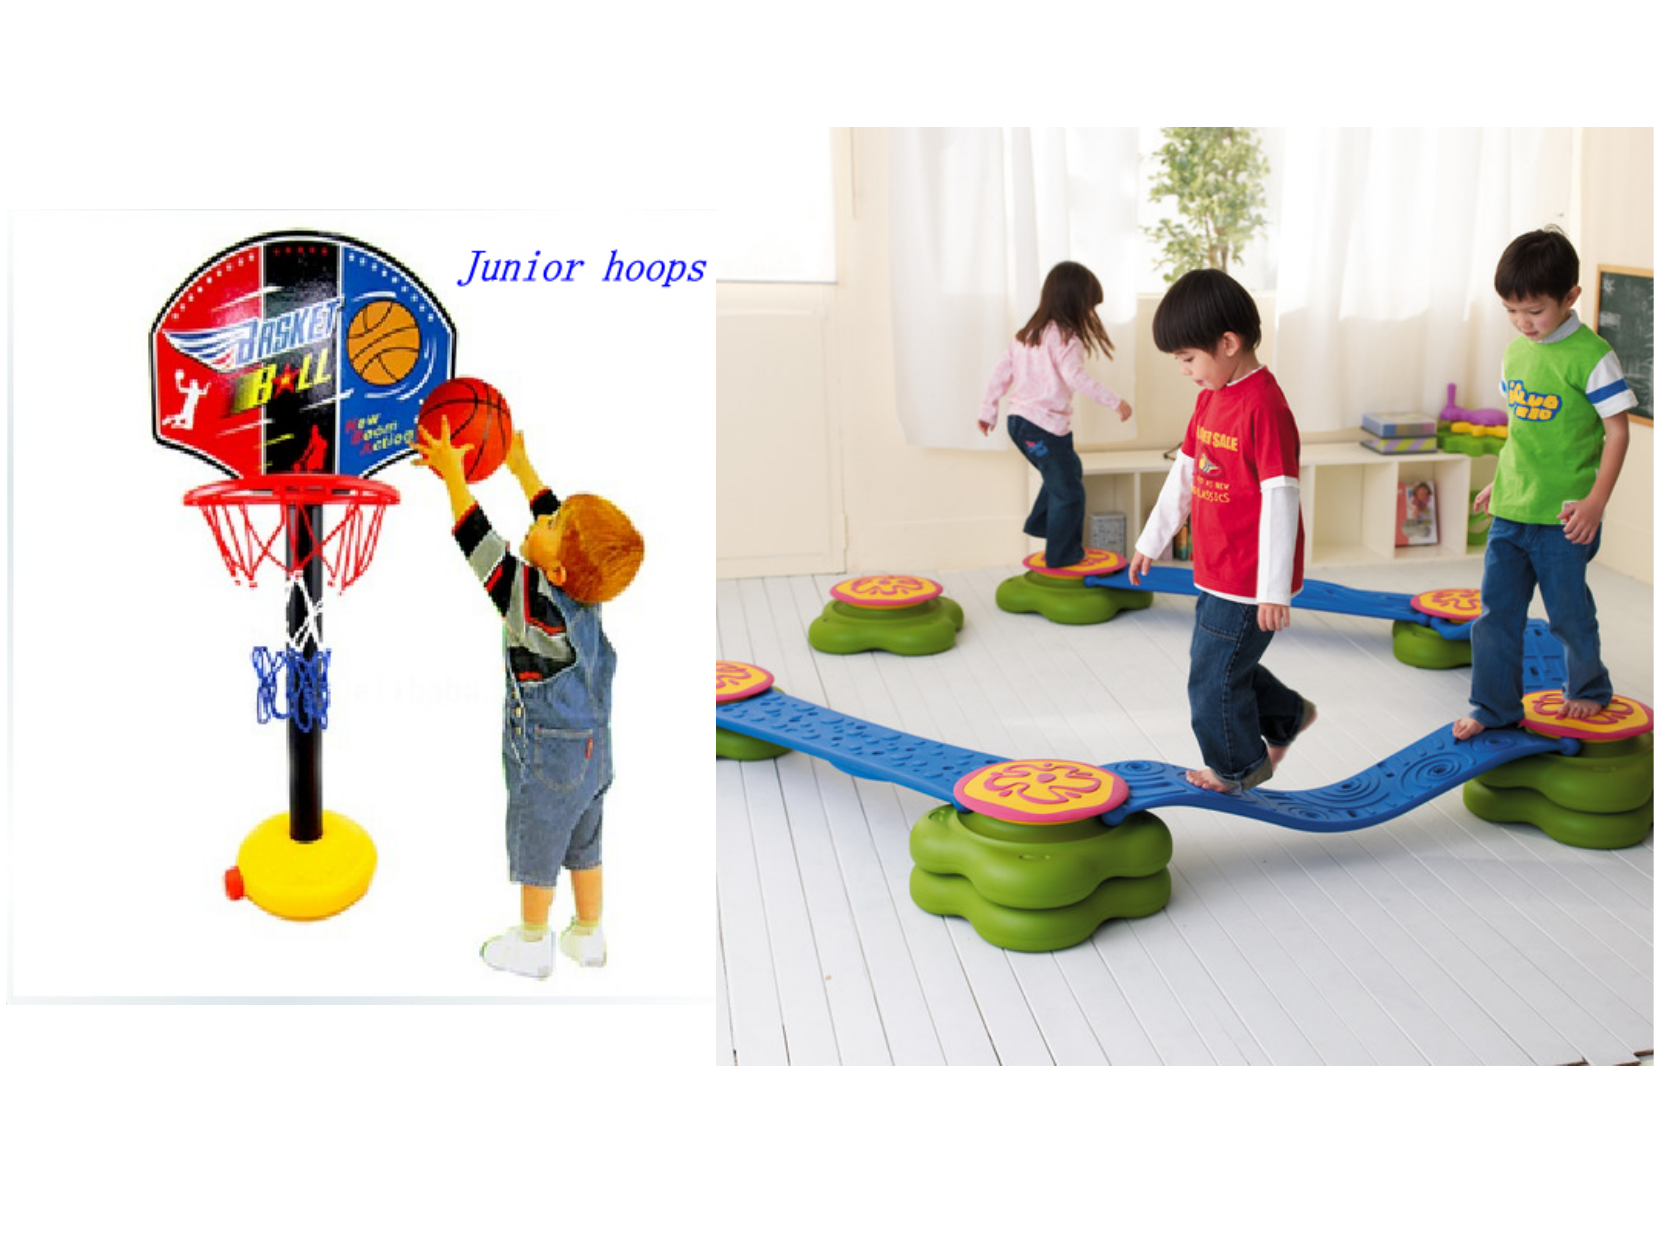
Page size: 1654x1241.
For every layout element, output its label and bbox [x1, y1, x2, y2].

picture [6, 127, 1654, 1066]
